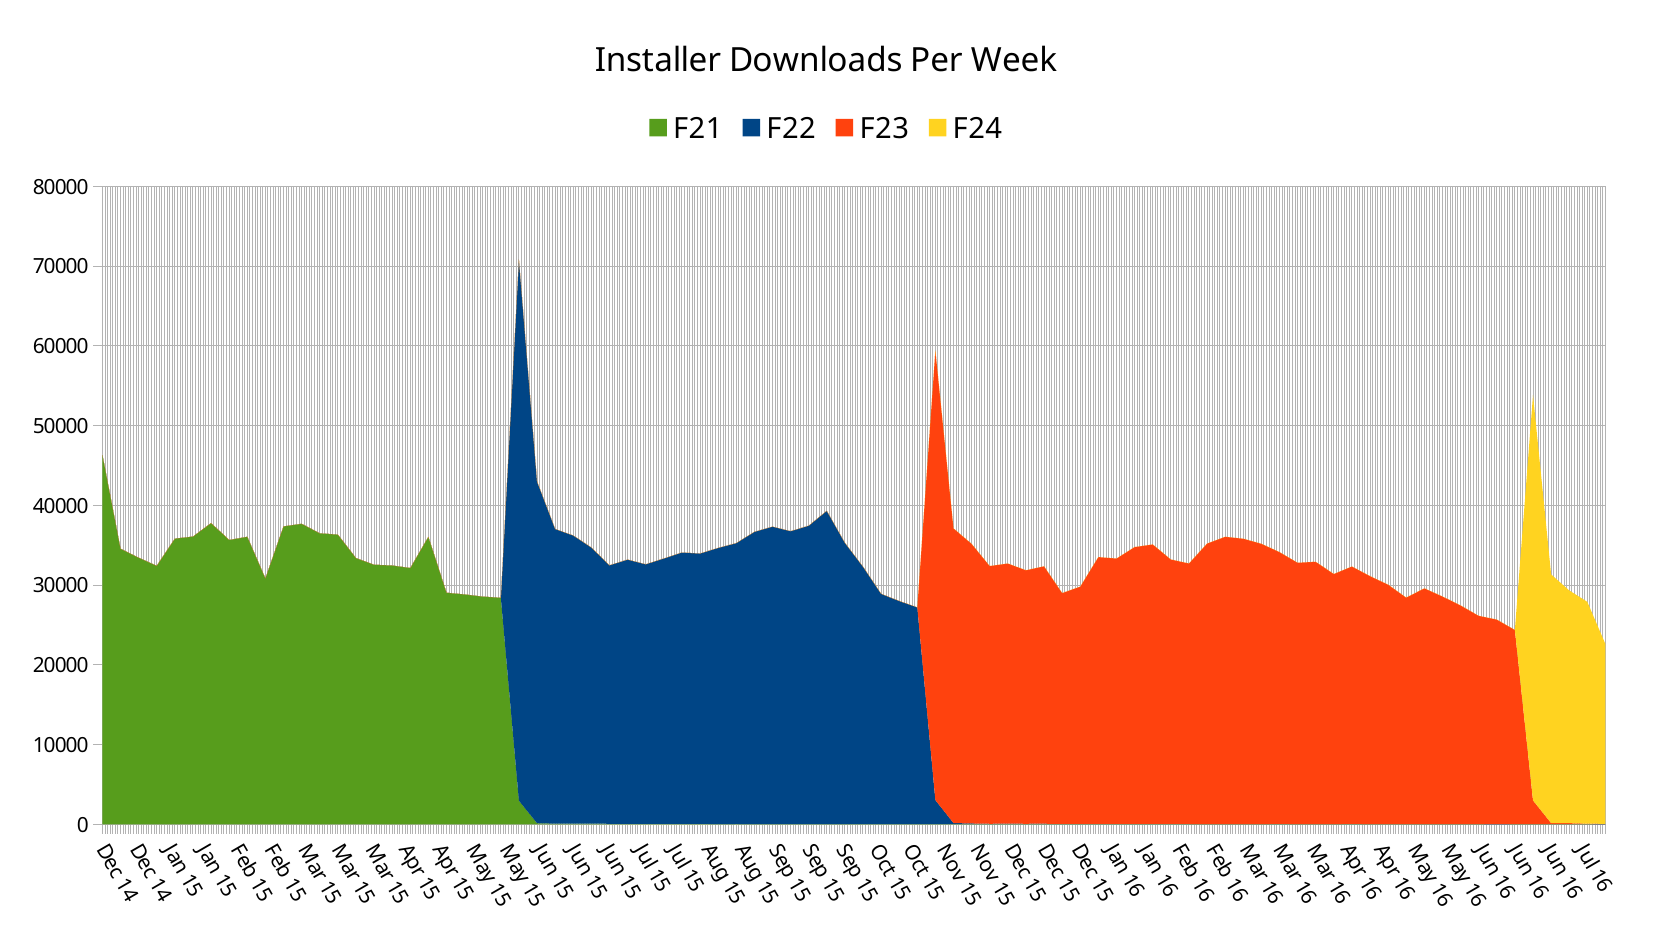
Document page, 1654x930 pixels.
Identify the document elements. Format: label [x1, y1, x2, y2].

chart [0, 0, 1653, 930]
